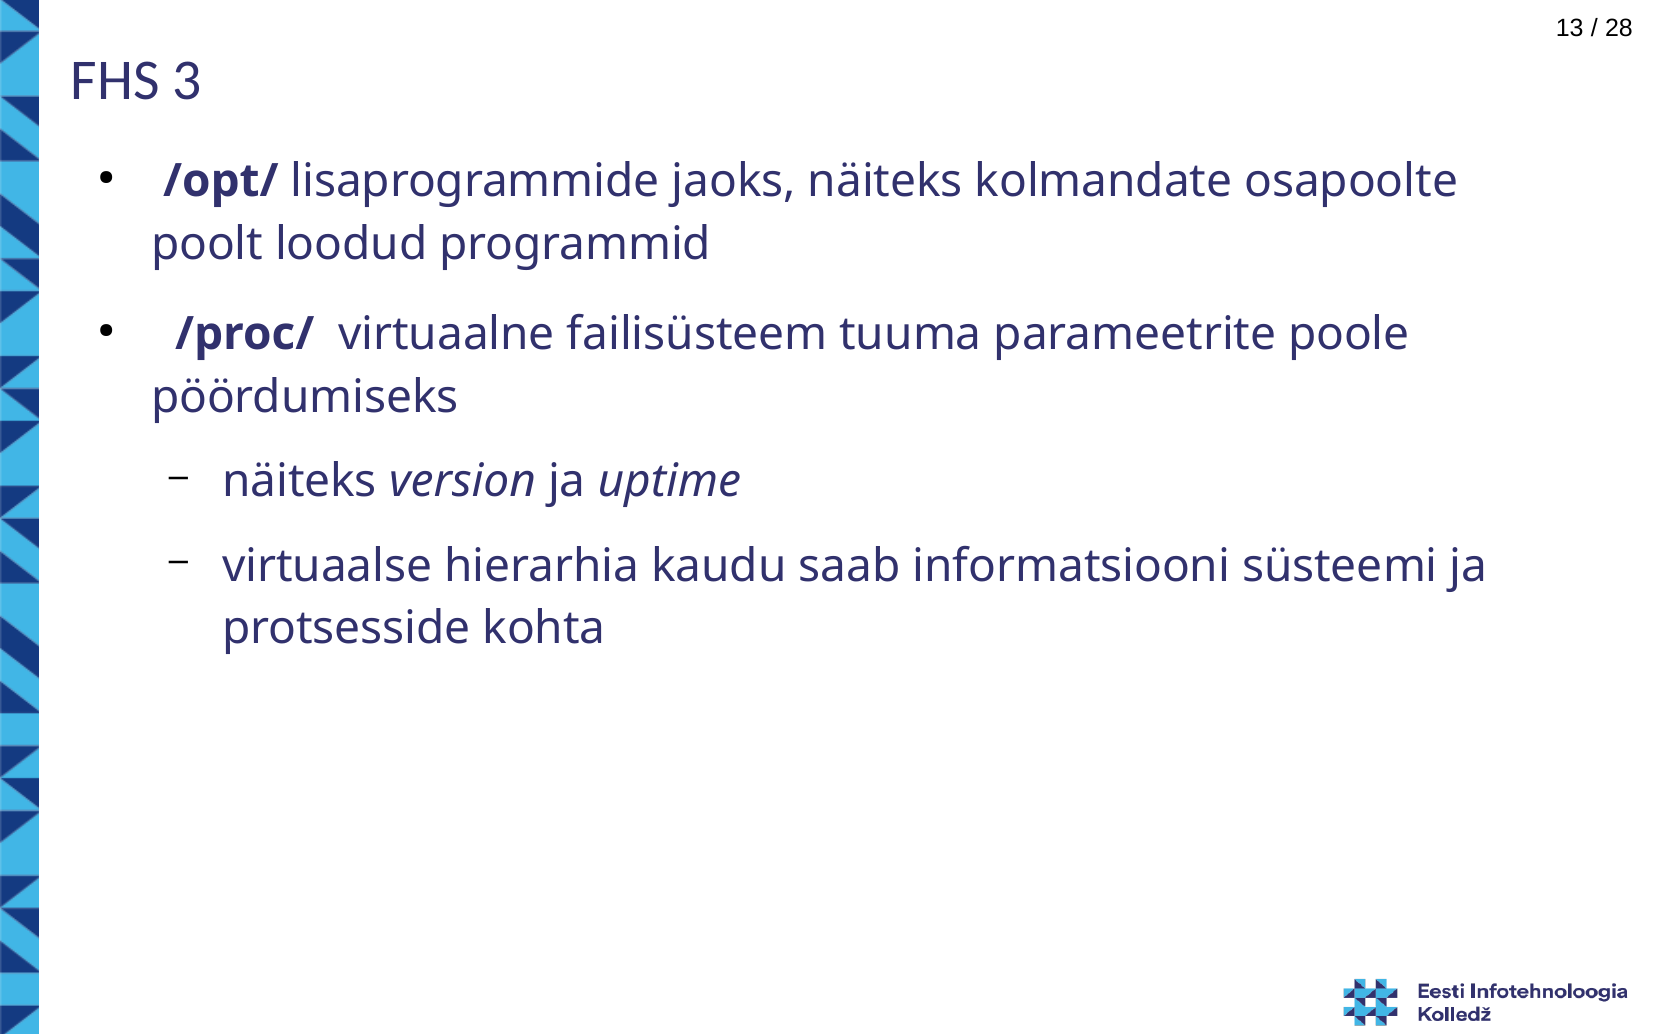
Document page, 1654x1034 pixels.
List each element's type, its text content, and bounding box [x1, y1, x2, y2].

title FHS 3 [70, 41, 1630, 130]
list /opt/ lisaprogrammide jaoks, näiteks kolmandate osapoolte poolt loodud programmid /proc/ virtuaalne failisüsteem tuuma parameetrite poole pöördumiseks näiteks version ja uptime virtuaalse hierarhia kaudu saab informatsiooni süsteemi ja protsesside kohta [80, 147, 1536, 866]
